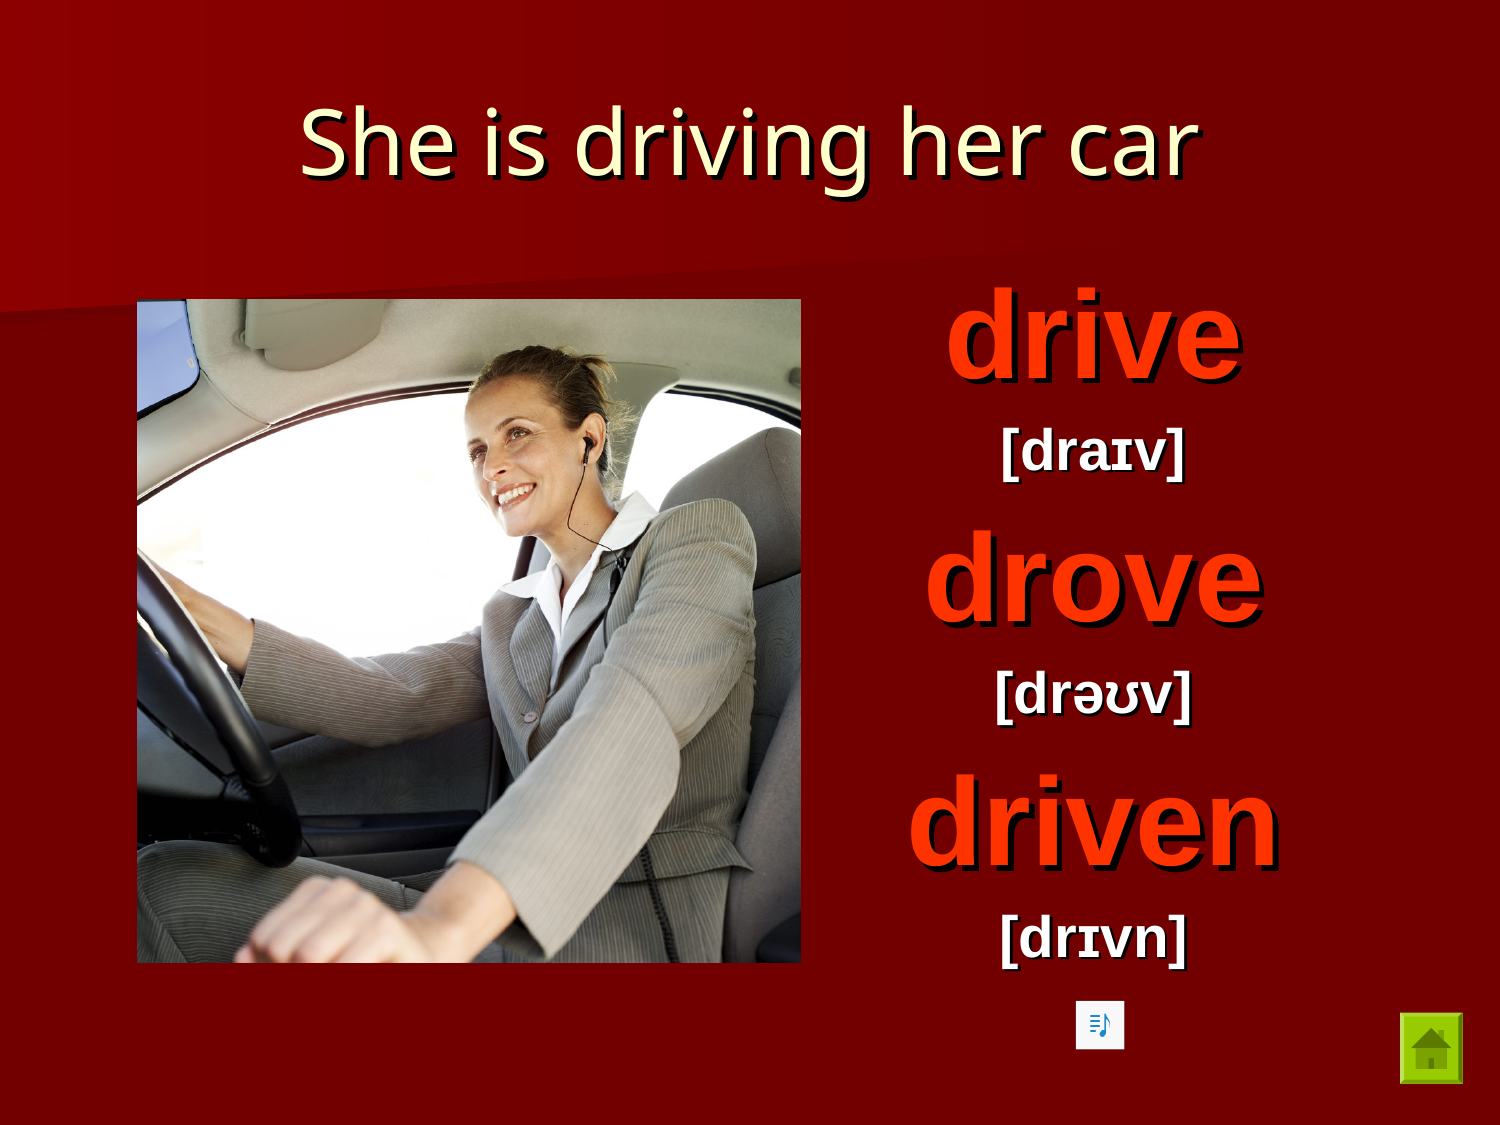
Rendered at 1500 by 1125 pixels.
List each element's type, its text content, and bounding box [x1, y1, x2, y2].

text_box [1074, 999, 1126, 1051]
title She is driving her car [75, 45, 1426, 233]
text_box [1401, 1012, 1463, 1084]
picture [137, 299, 801, 963]
list drive [draɪv] drove [drəʊv] driven [drɪvn] [762, 262, 1426, 1000]
